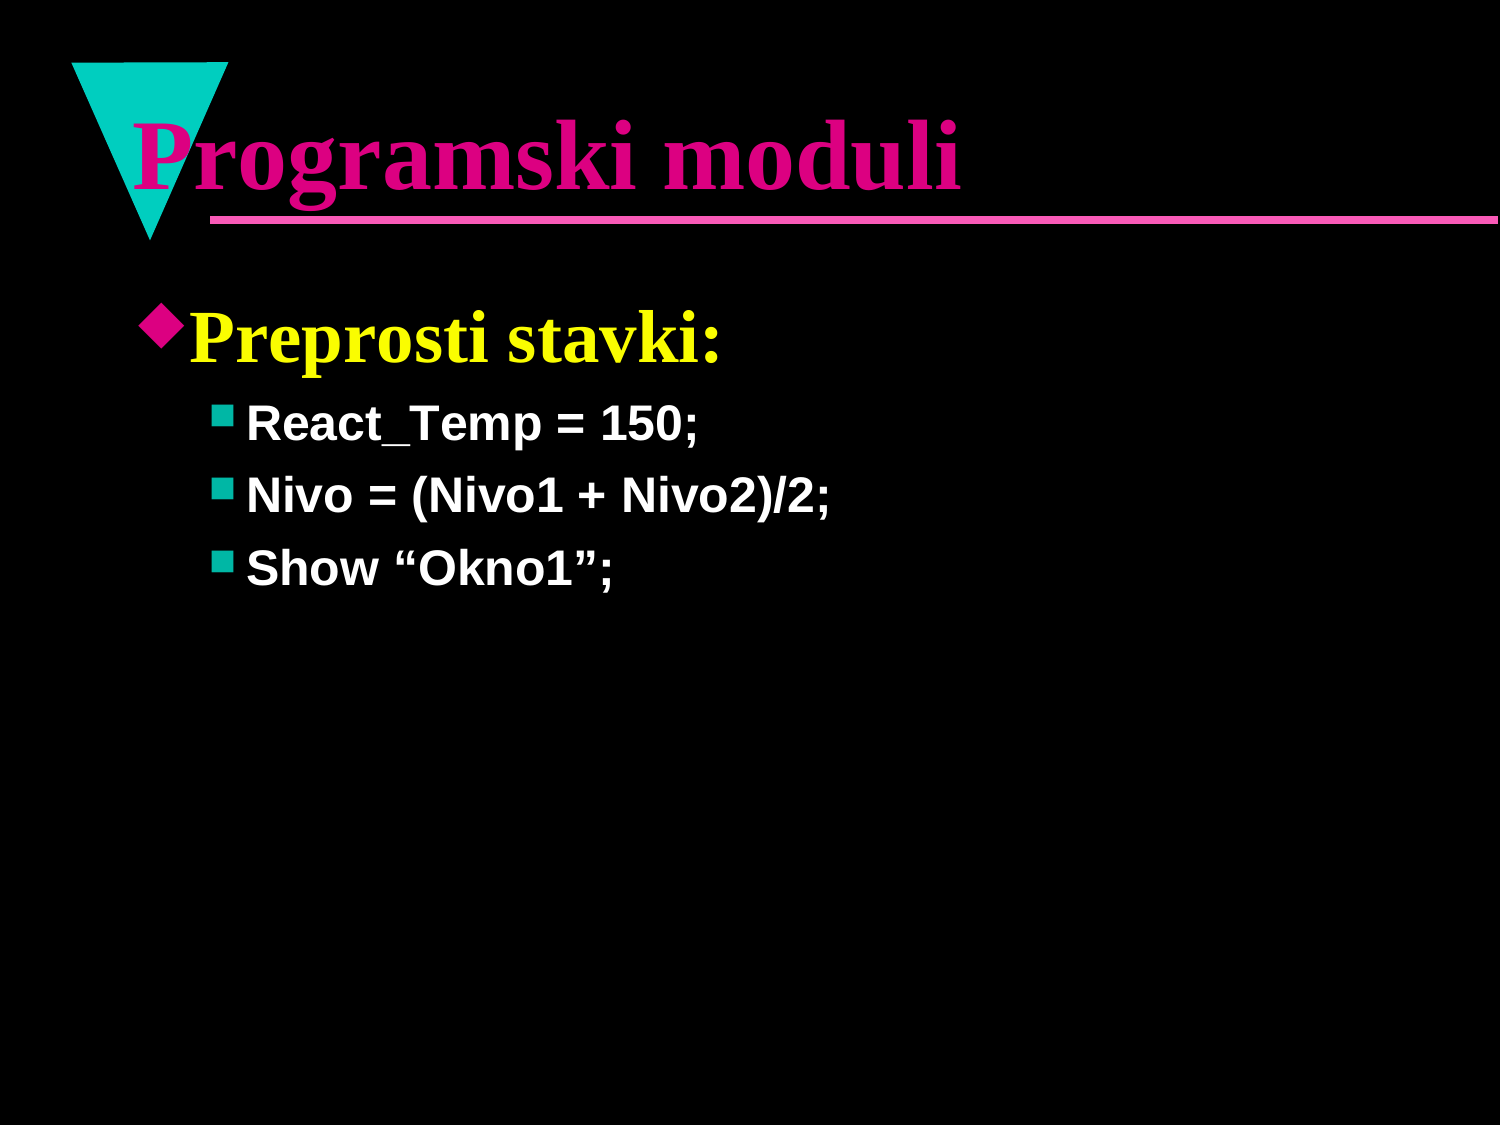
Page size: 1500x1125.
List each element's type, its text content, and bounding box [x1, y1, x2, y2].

title Programski moduli [117, 63, 1500, 251]
list Preprosti stavki: React_Temp = 150; Nivo = (Nivo1 + Nivo2)/2; Show “Okno1”; [118, 289, 1498, 965]
